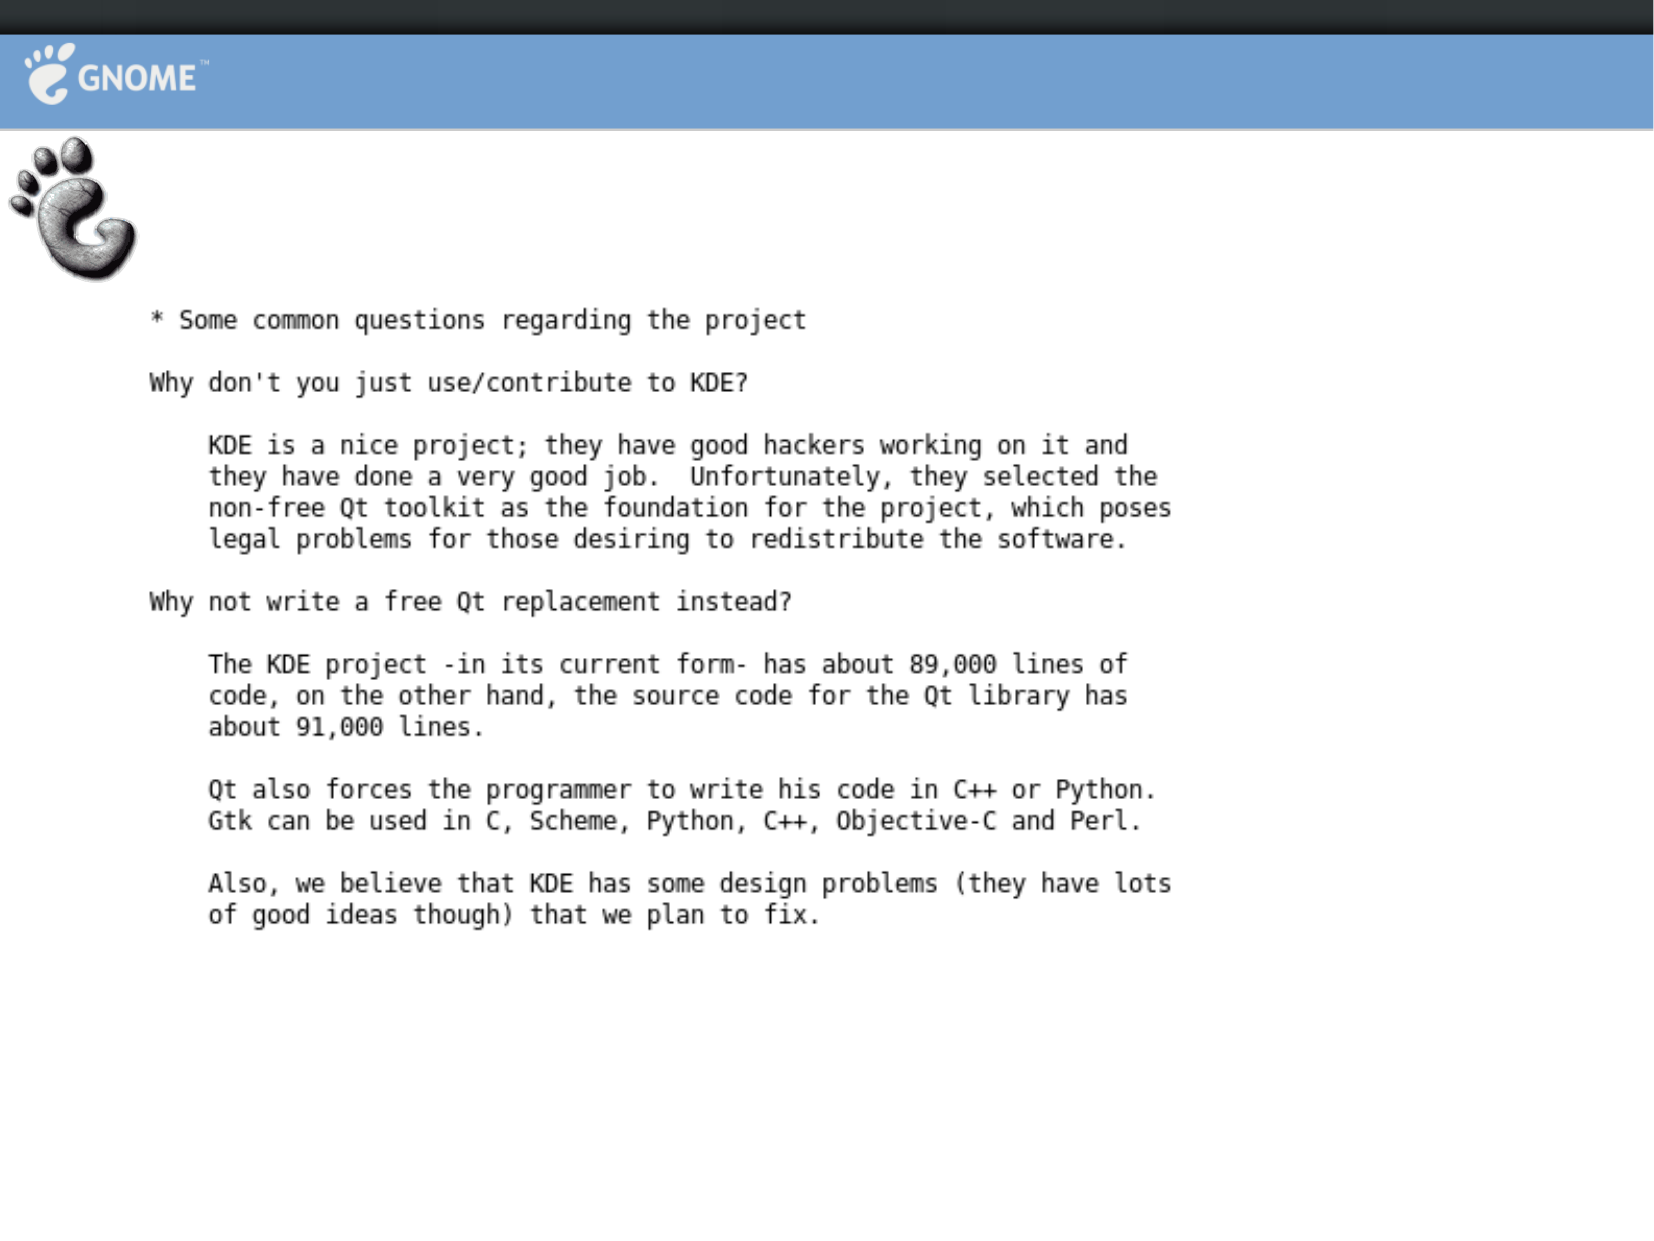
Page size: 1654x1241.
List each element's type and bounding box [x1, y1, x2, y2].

picture [0, 135, 140, 301]
picture [0, 0, 1654, 131]
picture [142, 296, 1229, 945]
